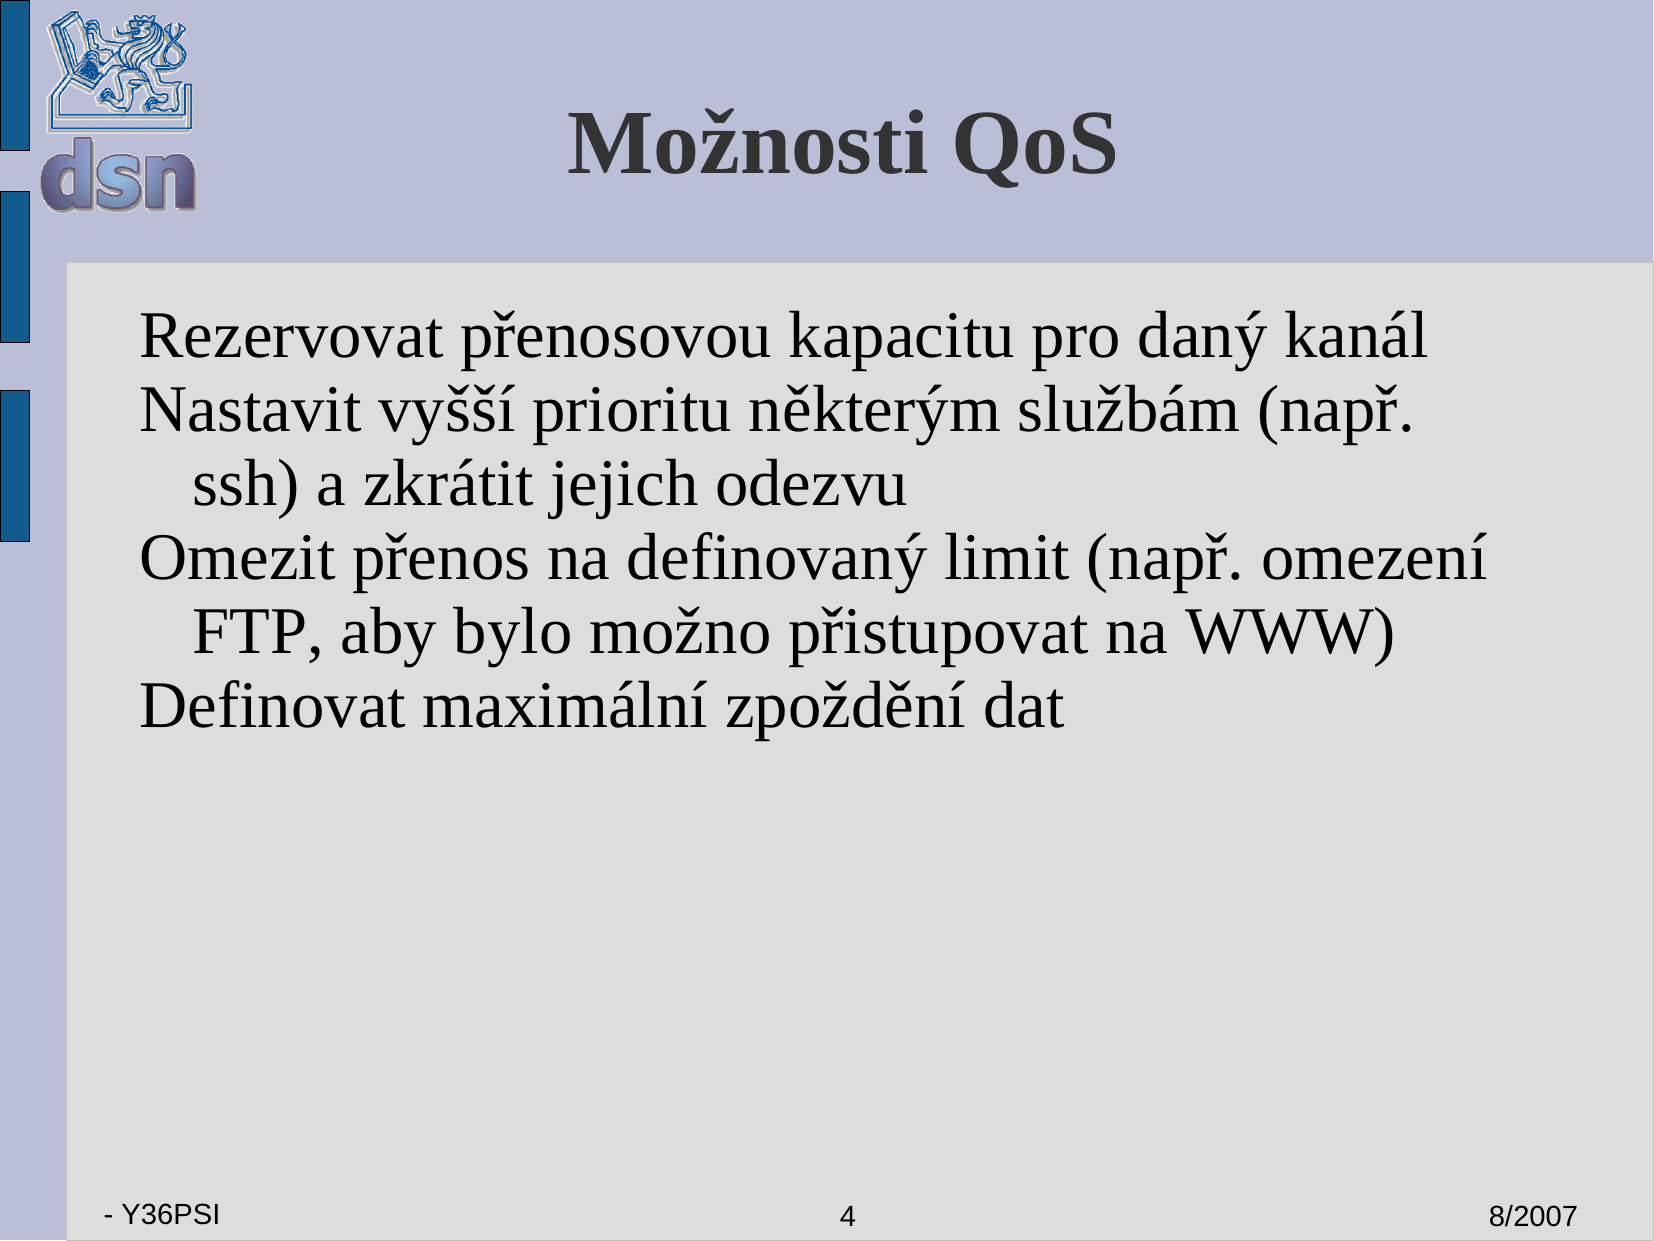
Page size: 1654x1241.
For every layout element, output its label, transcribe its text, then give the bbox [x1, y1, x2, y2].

list Rezervovat přenosovou kapacitu pro daný kanál Nastavit vyšší prioritu některým službám (např. ssh) a zkrátit jejich odezvu Omezit přenos na definovaný limit (např. omezení FTP, aby bylo možno přistupovat na WWW) Definovat maximální zpoždění dat [121, 297, 1534, 1126]
title Možnosti QoS [210, 38, 1478, 247]
picture [10, 10, 223, 230]
